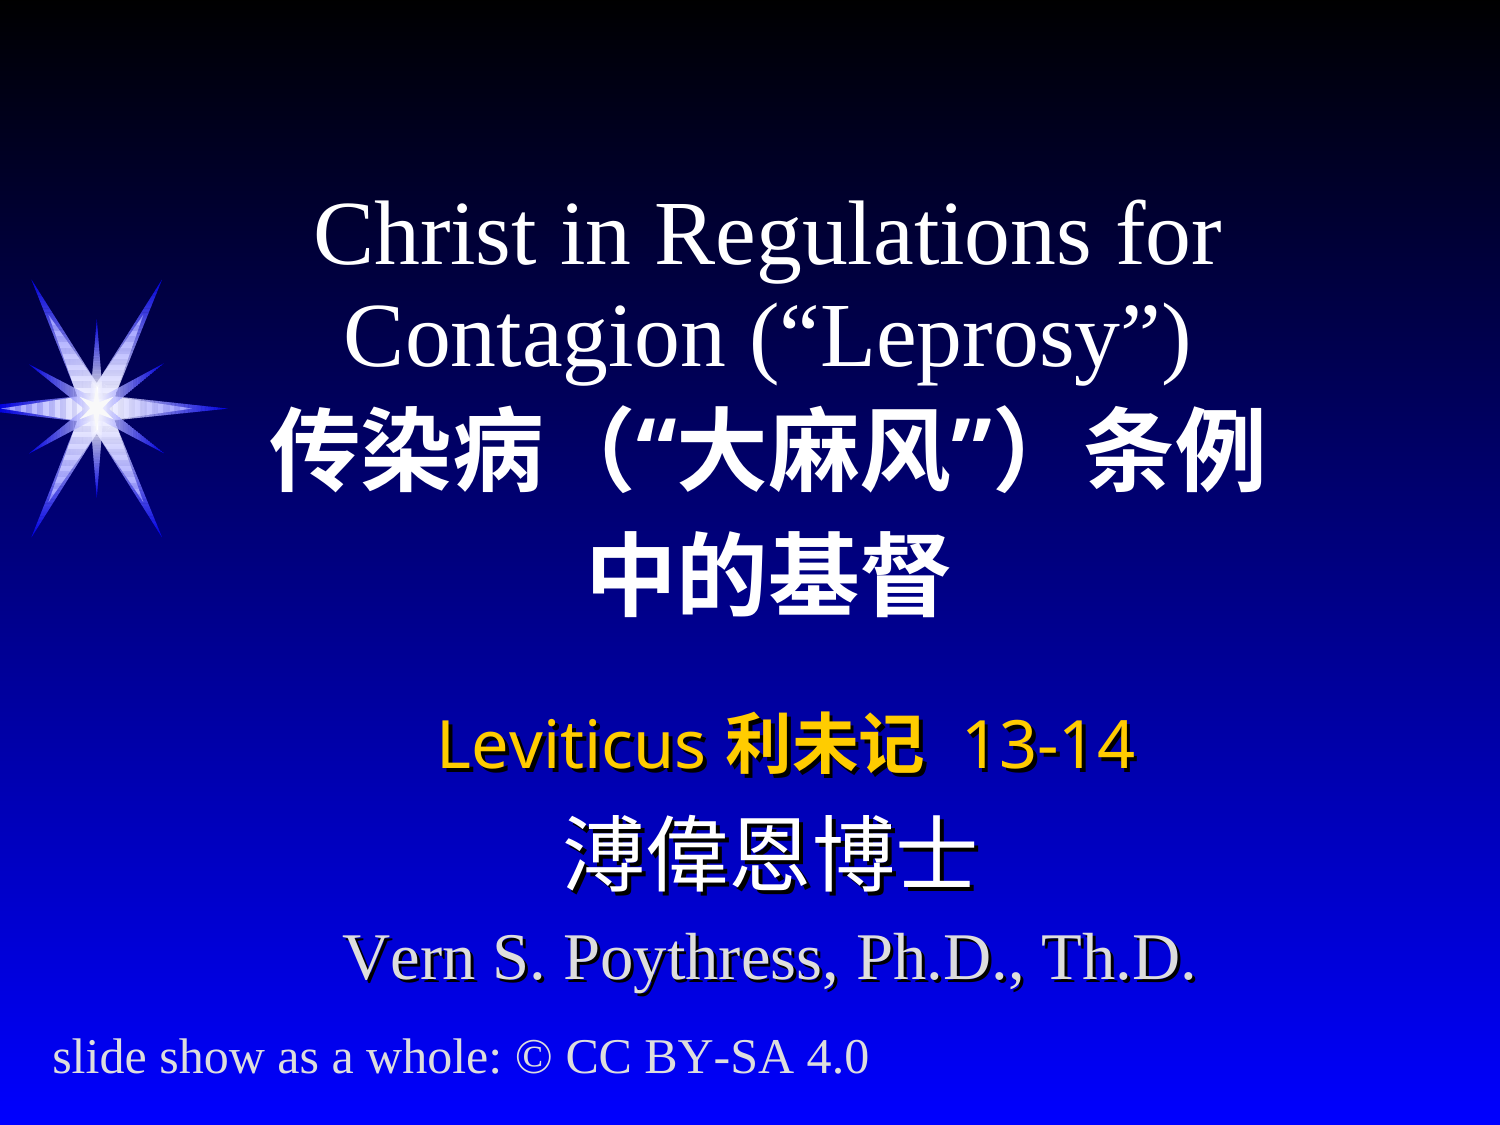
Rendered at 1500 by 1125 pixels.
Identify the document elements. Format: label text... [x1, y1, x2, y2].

text_box 溥偉恩博士 Vern S. Poythress, Ph.D., Th.D. [187, 801, 1354, 1005]
text_box slide show as a whole: © CC BY-SA 4.0 [37, 1021, 976, 1097]
subtitle Leviticus利未记 13-14 [233, 655, 1339, 801]
title Christ in Regulations for Contagion (“Leprosy”) 传染病（“大麻风”）条例中的基督 [225, 193, 1313, 626]
